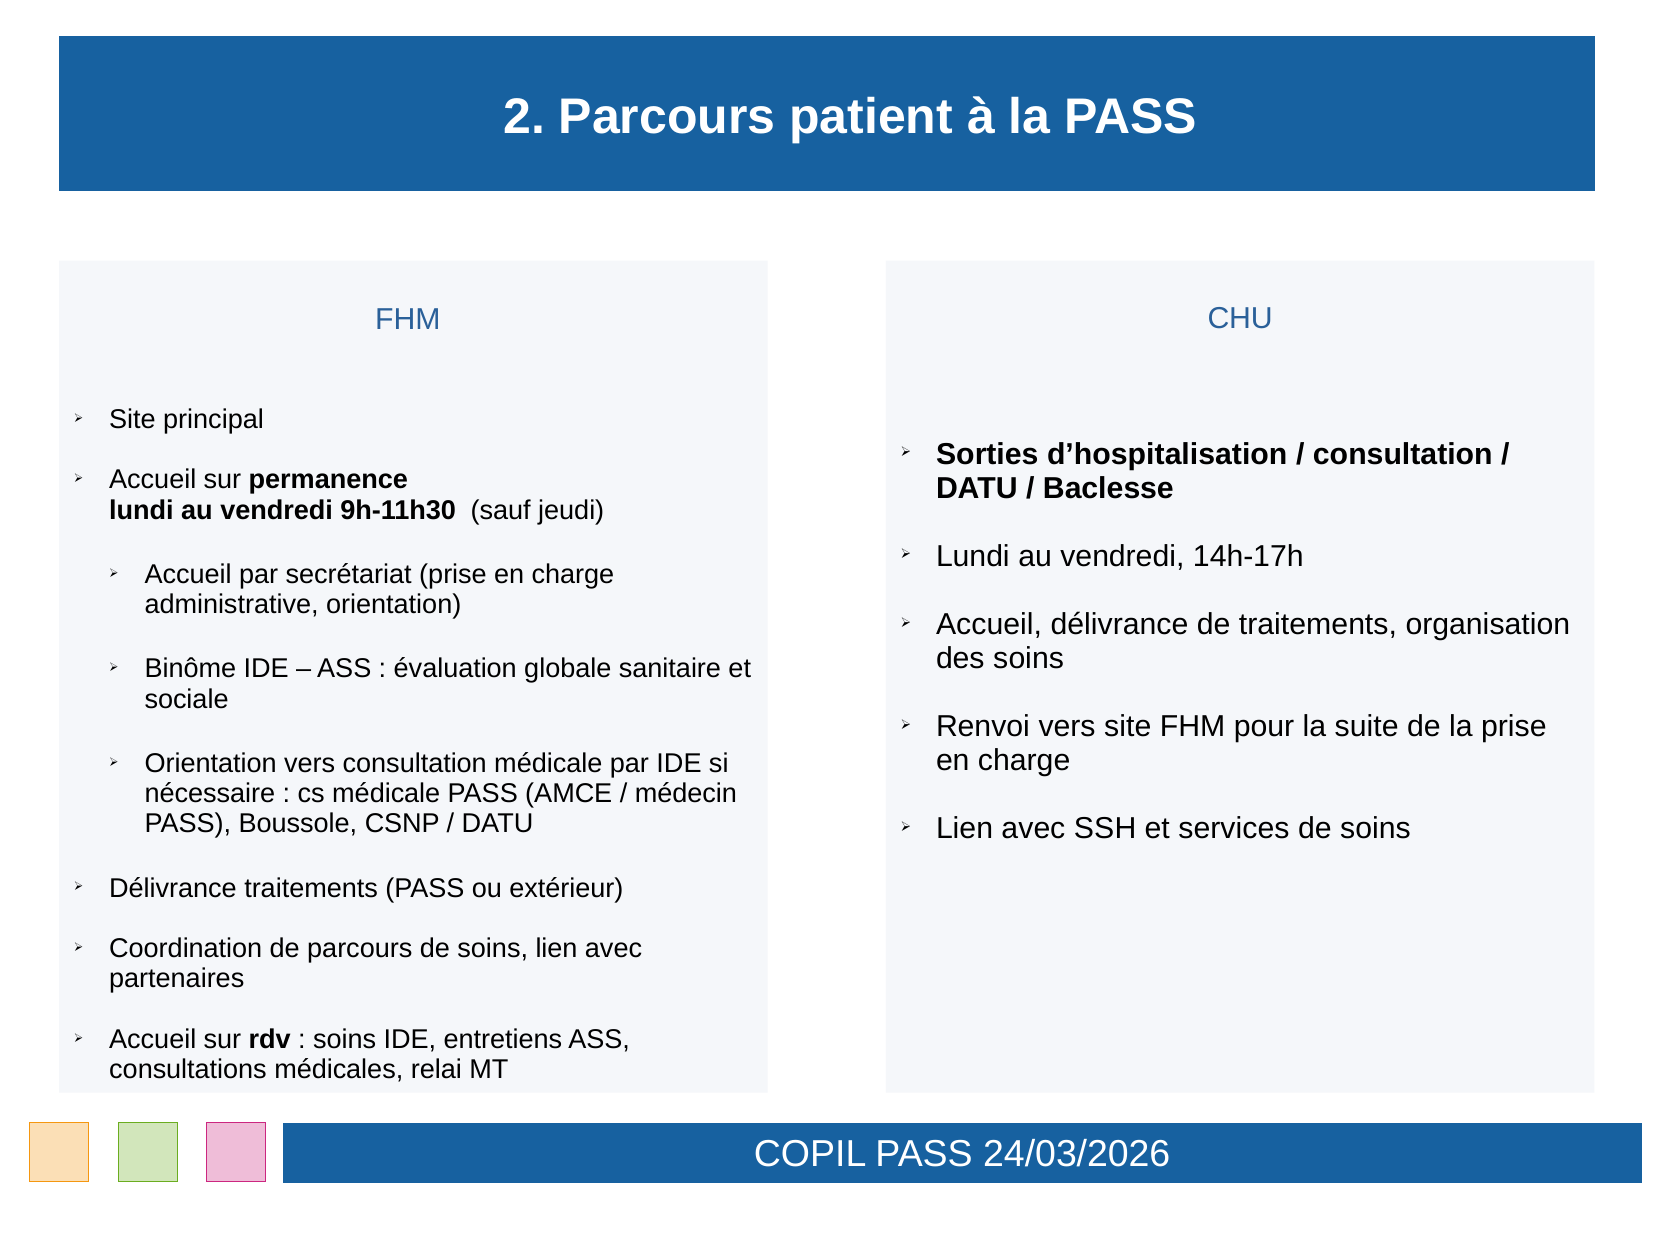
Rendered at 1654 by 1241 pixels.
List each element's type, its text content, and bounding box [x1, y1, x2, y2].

text_box [29, 1122, 89, 1182]
text_box COPIL PASS 24/03/2026 [283, 1123, 1642, 1183]
text_box [206, 1122, 266, 1182]
title 2. Parcours patient à la PASS [118, 24, 1583, 207]
text_box [118, 1122, 178, 1182]
text_box FHM Site principal Accueil sur permanence lundi au vendredi 9h-11h30 (sauf jeudi) Accueil par secrétariat (prise en charge administrative, orientation) Binôme IDE – ASS : évaluation globale sanitaire et sociale Orientation vers consultation médicale par IDE si nécessaire : cs médicale PASS (AMCE / médecin PASS), Boussole, CSNP / DATU Délivrance traitements (PASS ou extérieur) Coordination de parcours de soins, lien avec partenaires Accueil sur rdv : soins IDE, entretiens ASS, consultations médicales, relai MT [59, 260, 768, 1093]
text_box CHU Sorties d’hospitalisation / consultation / DATU / Baclesse Lundi au vendredi, 14h-17h Accueil, délivrance de traitements, organisation des soins Renvoi vers site FHM pour la suite de la prise en charge Lien avec SSH et services de soins [885, 260, 1595, 1093]
text_box [1583, 36, 1595, 191]
text_box [59, 36, 118, 191]
